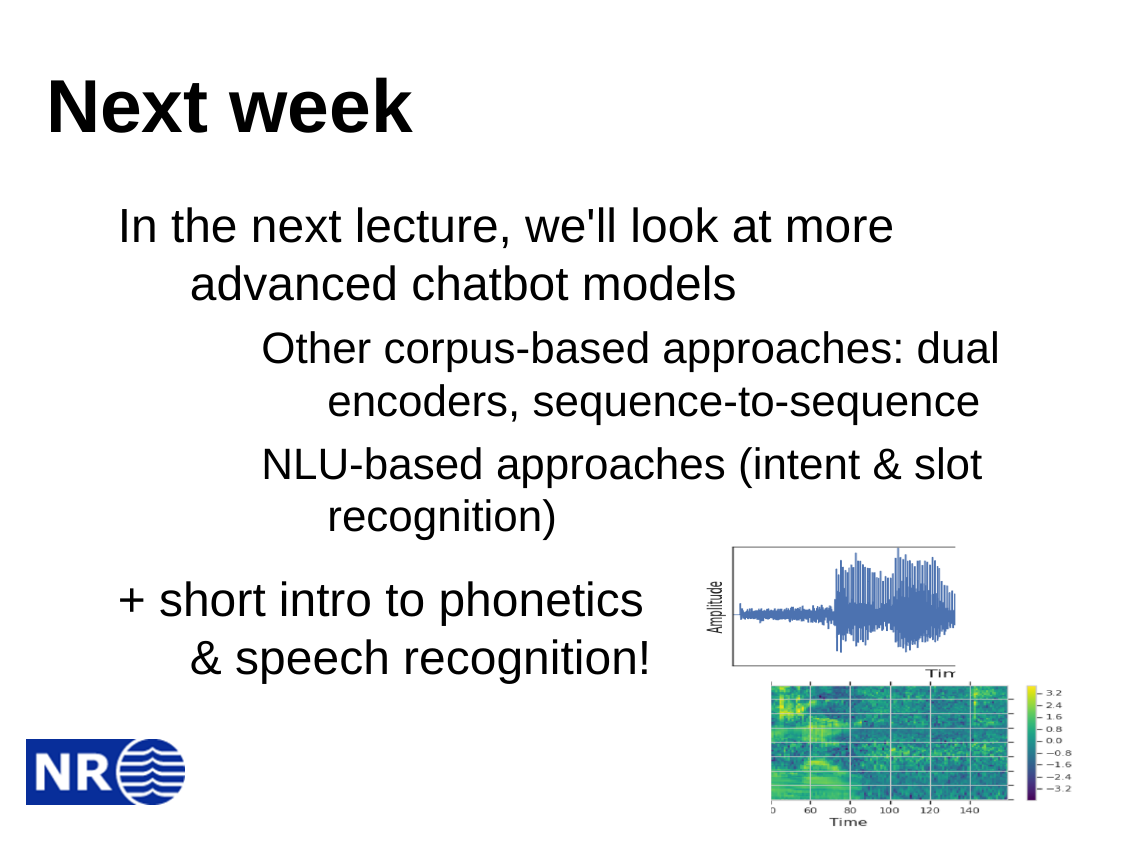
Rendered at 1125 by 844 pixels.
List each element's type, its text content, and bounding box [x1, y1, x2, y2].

picture [698, 542, 1079, 832]
list In the next lecture, we'll look at more advanced chatbot models Other corpus-based approaches: dual encoders, sequence-to-sequence NLU-based approaches (intent & slot recognition) + short intro to phonetics & speech recognition! [30, 187, 1095, 694]
title Next week [30, 32, 1095, 157]
